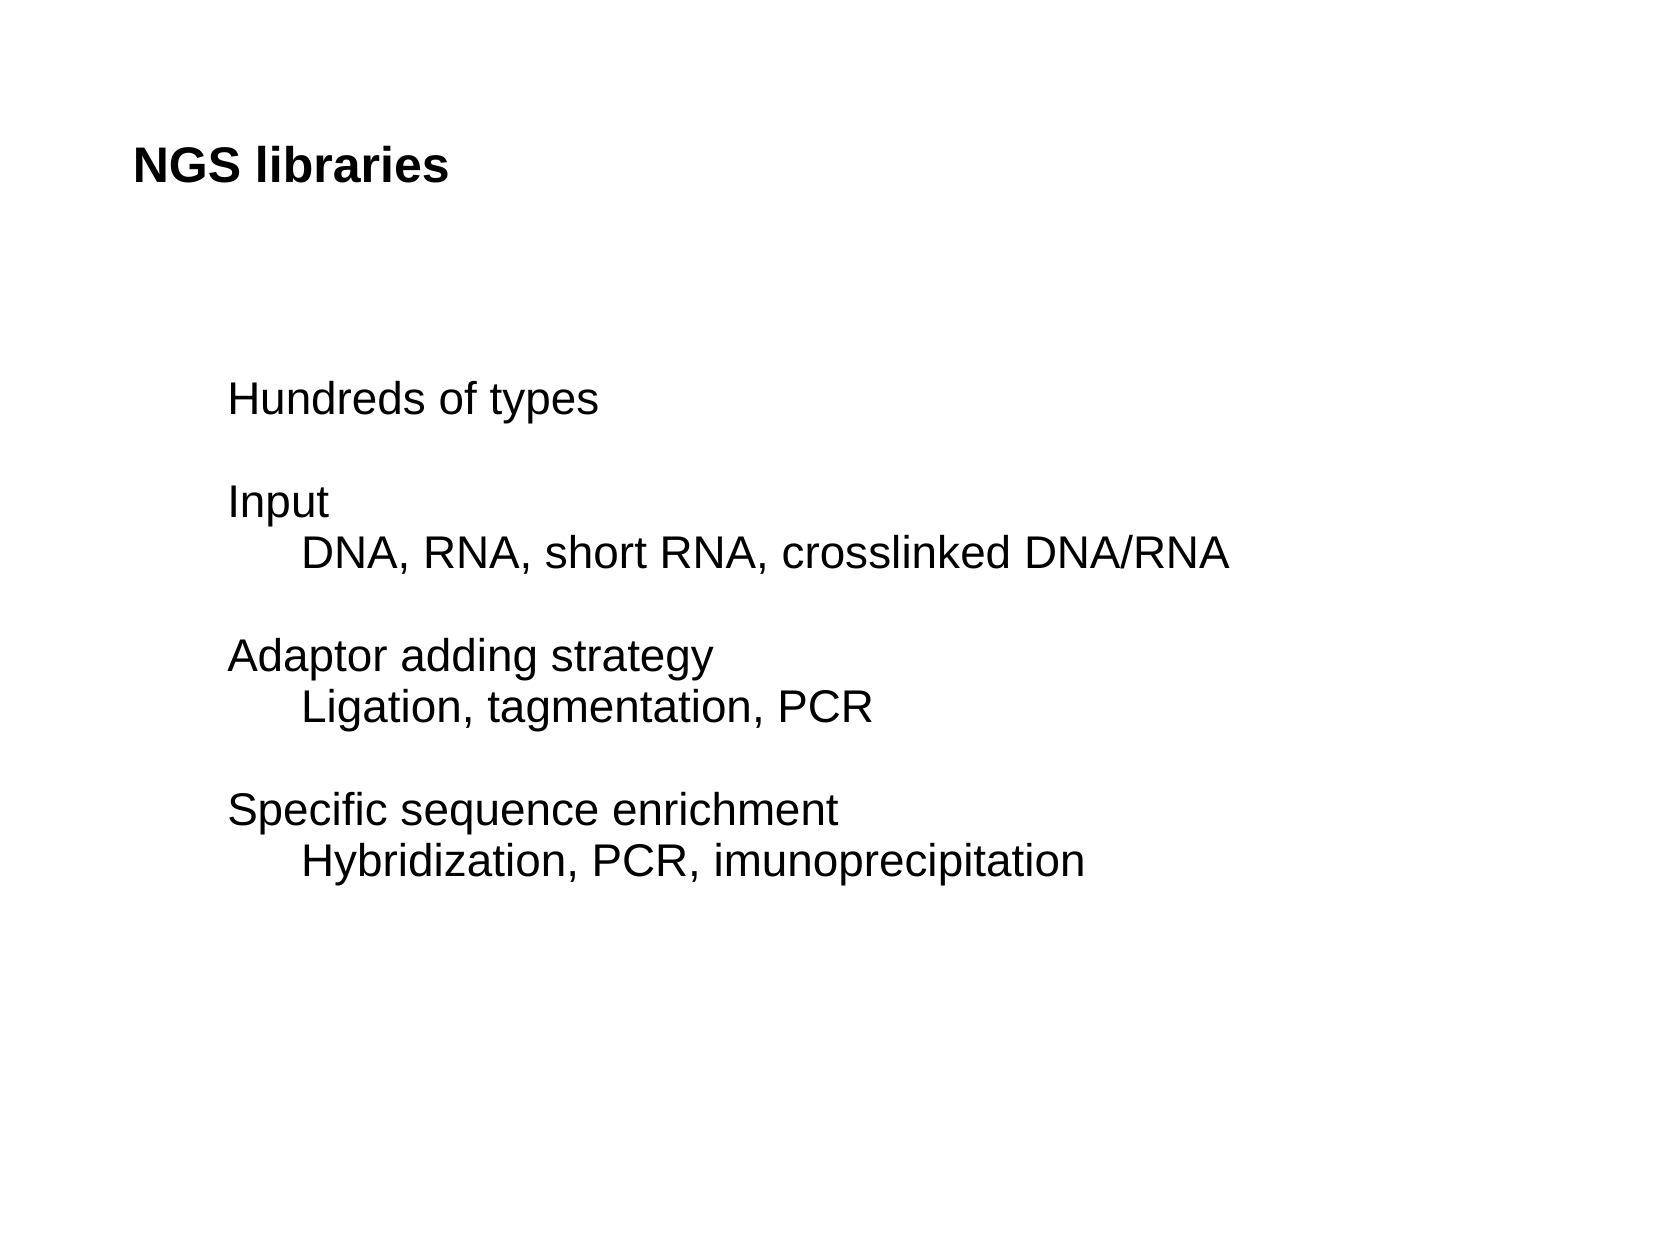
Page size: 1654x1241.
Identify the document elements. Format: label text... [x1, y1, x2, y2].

text_box Hundreds of types Input DNA, RNA, short RNA, crosslinked DNA/RNA Adaptor adding strategy Ligation, tagmentation, PCR Specific sequence enrichment Hybridization, PCR, imunoprecipitation [212, 366, 1394, 945]
text_box NGS libraries [118, 129, 1264, 202]
